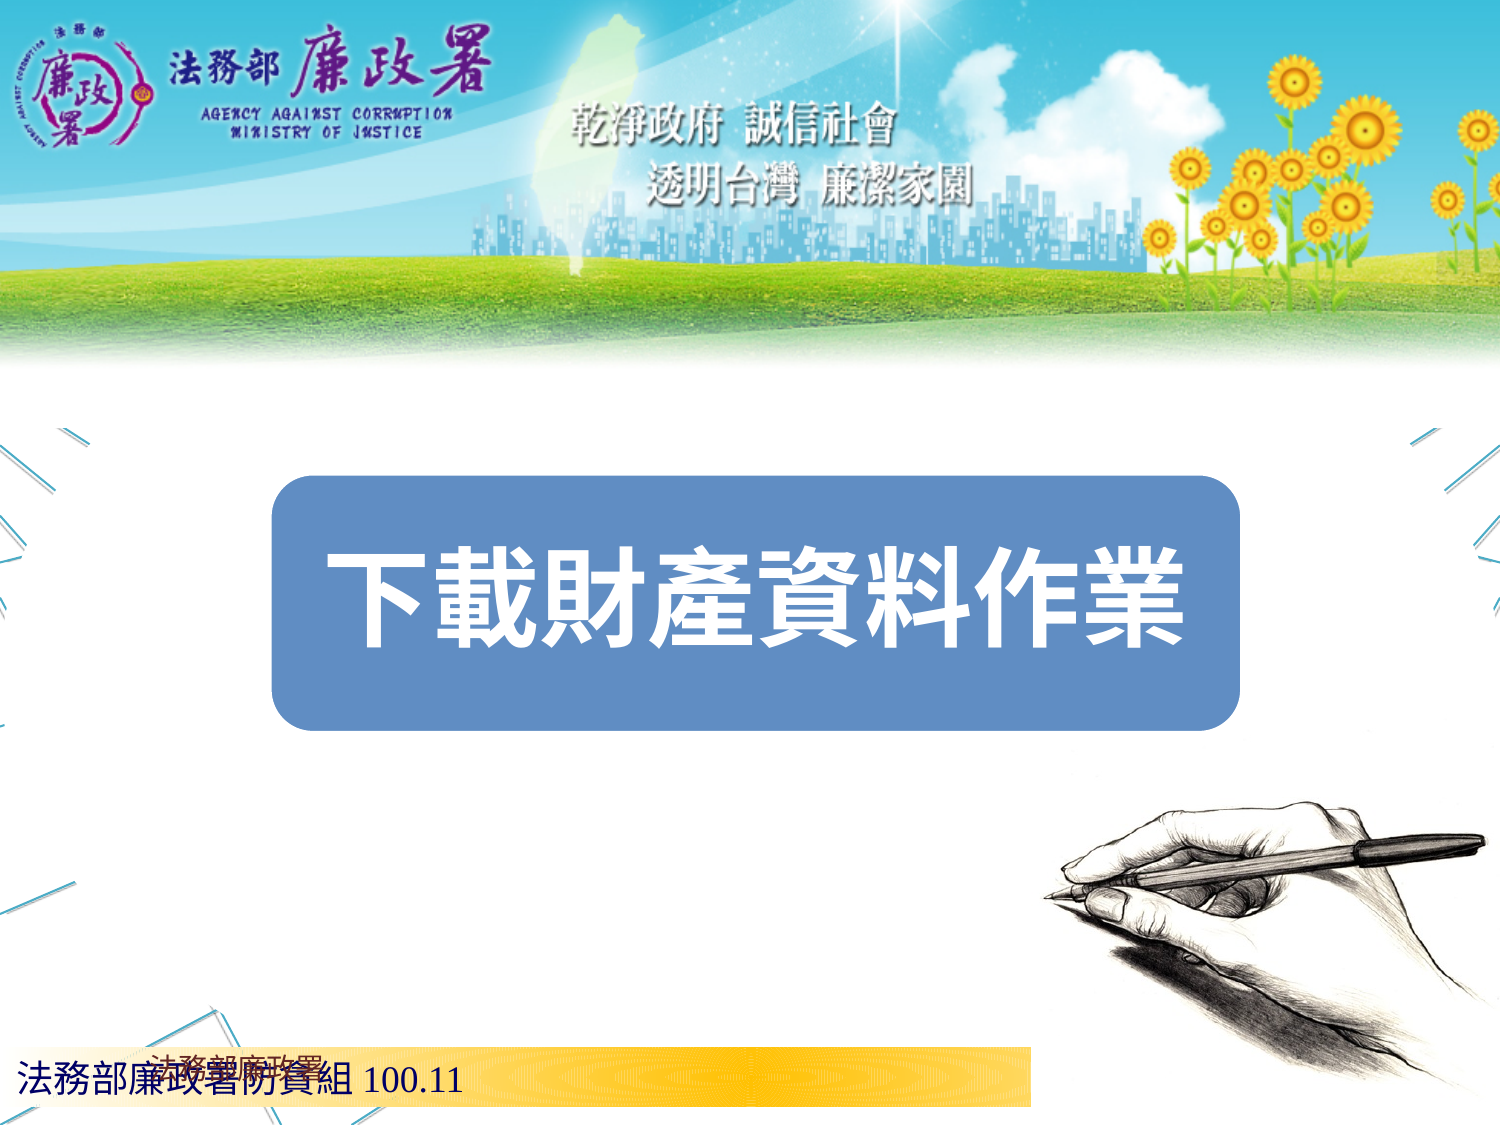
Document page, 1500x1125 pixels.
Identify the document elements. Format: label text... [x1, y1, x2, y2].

text_box 下載財產資料作業 [269, 473, 1243, 733]
text_box 法務部廉政署 [0, 1042, 475, 1103]
picture [1031, 714, 1500, 1125]
